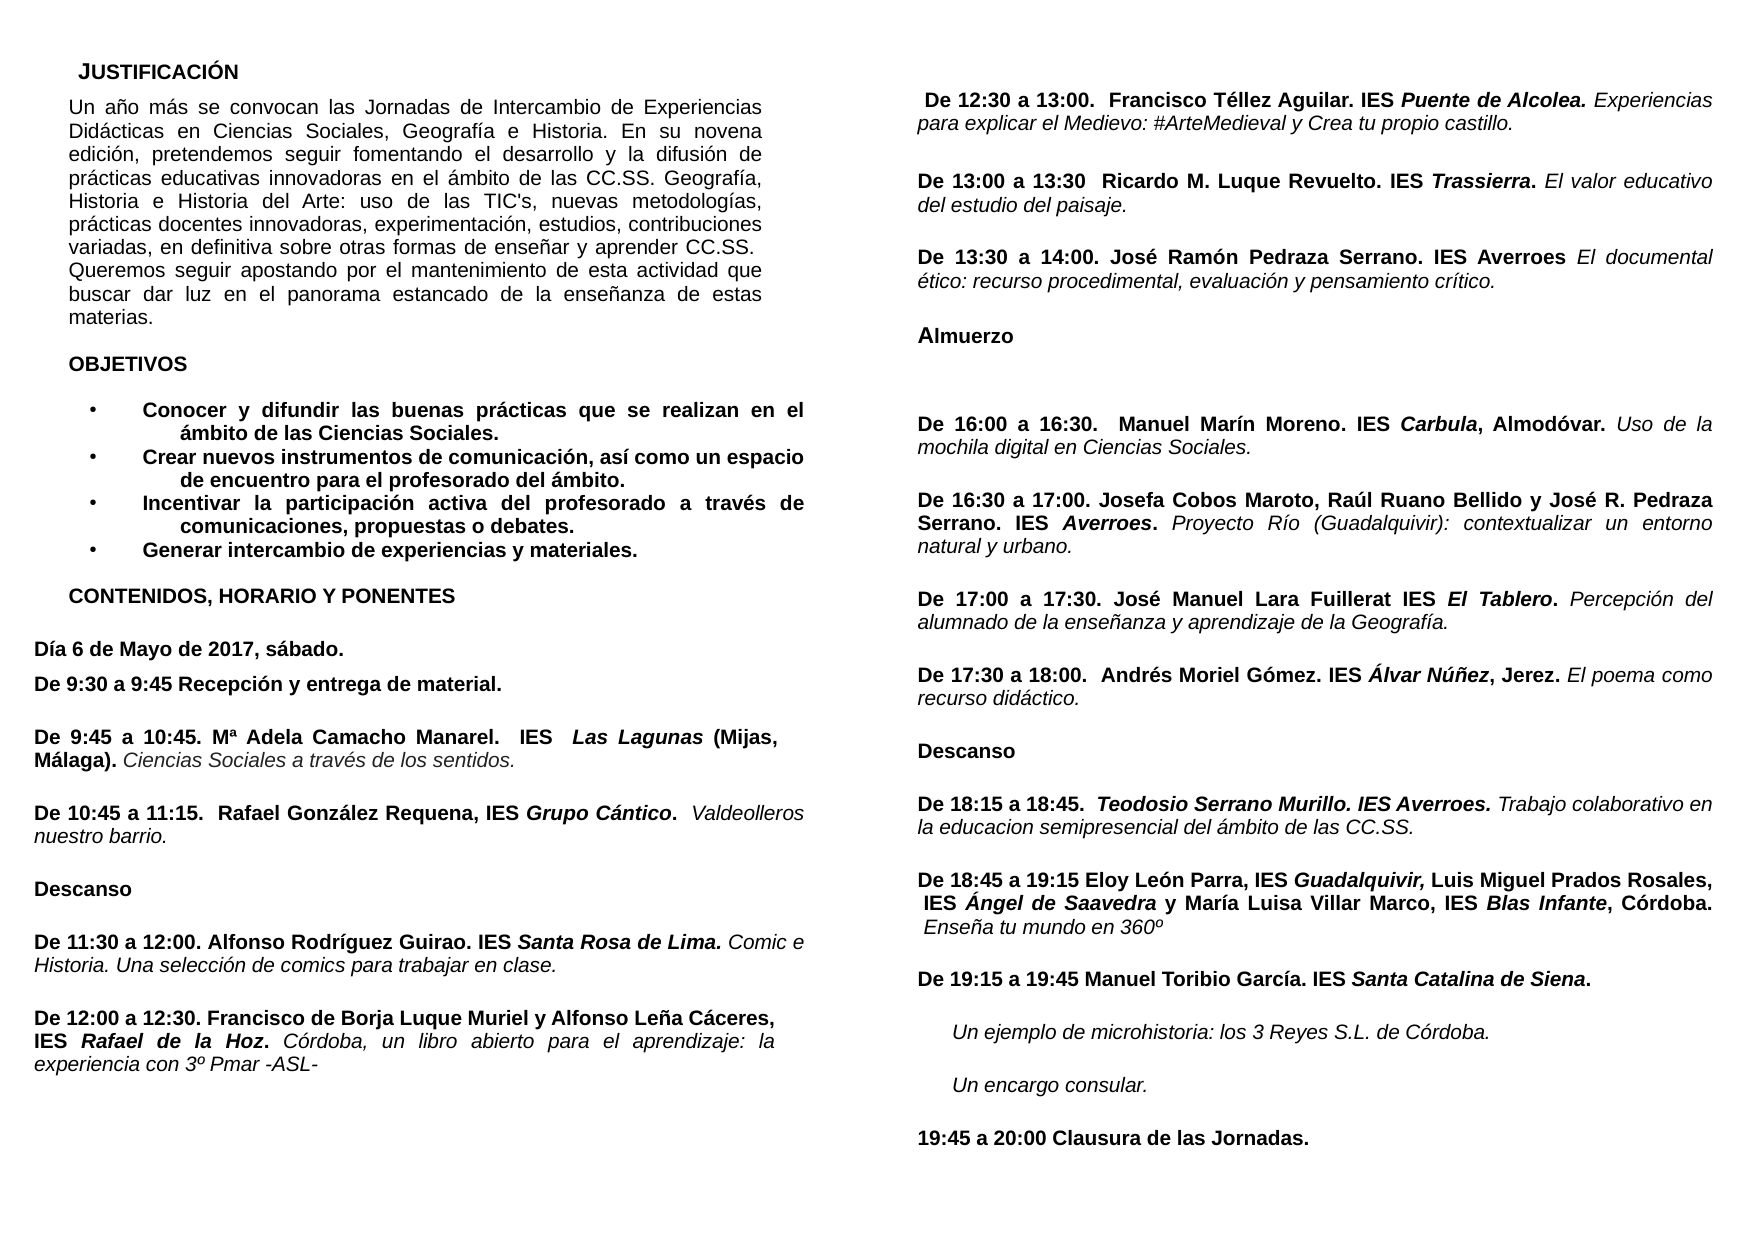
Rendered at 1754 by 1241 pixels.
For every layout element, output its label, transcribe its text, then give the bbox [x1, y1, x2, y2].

list [889, 59, 1660, 1182]
list De 12:30 a 13:00. Francisco Téllez Aguilar. IES Puente de Alcolea. Experiencias para explicar el Medievo: #ArteMedieval y Crea tu propio castillo. De 13:00 a 13:30 Ricardo M. Luque Revuelto. IES Trassierra. El valor educativo del estudio del paisaje. De 13:30 a 14:00. José Ramón Pedraza Serrano. IES Averroes El documental ético: recurso procedimental, evaluación y pensamiento crítico. Almuerzo De 16:00 a 16:30. Manuel Marín Moreno. IES Carbula, Almodóvar. Uso de la mochila digital en Ciencias Sociales. De 16:30 a 17:00. Josefa Cobos Maroto, Raúl Ruano Bellido y José R. Pedraza Serrano. IES Averroes. Proyecto Río (Guadalquivir): contextualizar un entorno natural y urbano. De 17:00 a 17:30. José Manuel Lara Fuillerat IES El Tablero. Percepción del alumnado de la enseñanza y aprendizaje de la Geografía. De 17:30 a 18:00. Andrés Moriel Gómez. IES Álvar Núñez, Jerez. El poema como recurso didáctico. Descanso De 18:15 a 18:45. Teodosio Serrano Murillo. IES Averroes. Trabajo colaborativo en la educacion semipresencial del ámbito de las CC.SS. De 18:45 a 19:15 Eloy León Parra, IES Guadalquivir, Luis Miguel Prados Rosales, IES Ángel de Saavedra y María Luisa Villar Marco, IES Blas Infante, Córdoba. Enseña tu mundo en 360º De 19:15 a 19:45 Manuel Toribio García. IES Santa Catalina de Siena. Un ejemplo de microhistoria: los 3 Reyes S.L. de Córdoba. Un encargo consular. 19:45 a 20:00 Clausura de las Jornadas. [917, 88, 1713, 1241]
list JUSTIFICACIÓN Un año más se convocan las Jornadas de Intercambio de Experiencias Didácticas en Ciencias Sociales, Geografía e Historia. En su novena edición, pretendemos seguir fomentando el desarrollo y la difusión de prácticas educativas innovadoras en el ámbito de las CC.SS. Geografía, Historia e Historia del Arte: uso de las TIC's, nuevas metodologías, prácticas docentes innovadoras, experimentación, estudios, contribuciones variadas, en definitiva sobre otras formas de enseñar y aprender CC.SS. Queremos seguir apostando por el mantenimiento de esta actividad que buscar dar luz en el panorama estancado de la enseñanza de estas materias. OBJETIVOS Conocer y difundir las buenas prácticas que se realizan en el ámbito de las Ciencias Sociales. Crear nuevos instrumentos de comunicación, así como un espacio de encuentro para el profesorado del ámbito. Incentivar la participación activa del profesorado a través de comunicaciones, propuestas o debates. Generar intercambio de experiencias y materiales. CONTENIDOS, HORARIO Y PONENTES Día 6 de Mayo de 2017, sábado. De 9:30 a 9:45 Recepción y entrega de material. De 9:45 a 10:45. Mª Adela Camacho Manarel. IES Las Lagunas (Mijas, Málaga). Ciencias Sociales a través de los sentidos. De 10:45 a 11:15. Rafael González Requena, IES Grupo Cántico. Valdeolleros nuestro barrio. Descanso De 11:30 a 12:00. Alfonso Rodríguez Guirao. IES Santa Rosa de Lima. Comic e Historia. Una selección de comics para trabajar en clase. De 12:00 a 12:30. Francisco de Borja Luque Muriel y Alfonso Leña Cáceres, IES Rafael de la Hoz. Córdoba, un libro abierto para el aprendizaje: la experiencia con 3º Pmar -ASL- [34, 59, 805, 1182]
